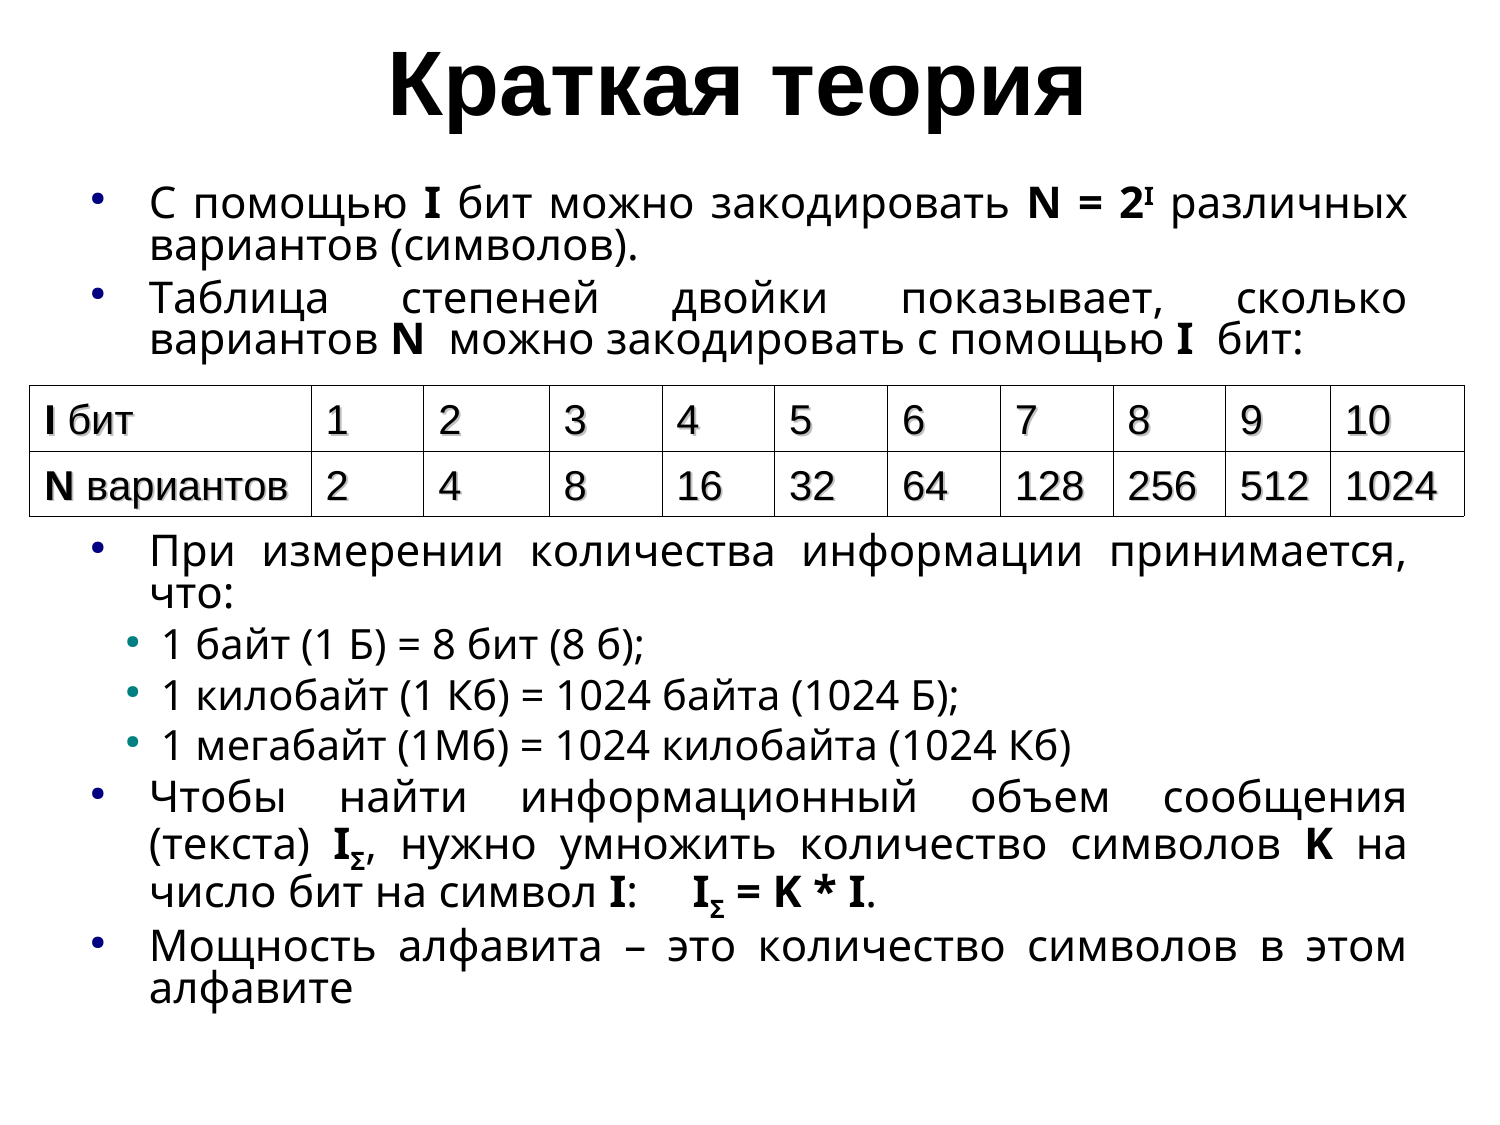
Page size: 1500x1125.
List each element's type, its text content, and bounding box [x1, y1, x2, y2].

title Краткая теория [75, 15, 1426, 141]
table_header 9 [1226, 386, 1330, 451]
table_cell 64 [888, 452, 1000, 516]
table_header 4 [663, 386, 774, 451]
table_cell N вариантов [30, 452, 311, 516]
table_header 5 [775, 386, 887, 451]
table_cell 8 [550, 452, 662, 516]
table_cell 4 [424, 452, 549, 516]
list C помощью I бит можно закодировать N = 2I различных вариантов (символов). Таблица степеней двойки показывает, сколько вариантов N можно закодировать с помощью I бит: При измерении количества информации принимается, что: 1 байт (1 Б) = 8 бит (8 б); 1 килобайт (1 Кб) = 1024 байта (1024 Б); 1 мегабайт (1Мб) = 1024 килобайта (1024 Кб) Чтобы найти информационный объем сообщения (текста) IΣ, нужно умножить количество символов K на число бит на символ I: IΣ = K * I. Мощность алфавита – это количество символов в этом алфавите [74, 177, 1424, 385]
table_cell 128 [1001, 452, 1113, 516]
table_header 8 [1114, 386, 1225, 451]
table_cell 512 [1226, 452, 1330, 516]
table_cell 1024 [1331, 452, 1464, 516]
table_cell 32 [775, 452, 887, 516]
table_header 2 [424, 386, 549, 451]
list C помощью I бит можно закодировать N = 2I различных вариантов (символов). Таблица степеней двойки показывает, сколько вариантов N можно закодировать с помощью I бит: При измерении количества информации принимается, что: 1 байт (1 Б) = 8 бит (8 б); 1 килобайт (1 Кб) = 1024 байта (1024 Б); 1 мегабайт (1Мб) = 1024 килобайта (1024 Кб) Чтобы найти информационный объем сообщения (текста) IΣ, нужно умножить количество символов K на число бит на символ I: IΣ = K * I. Мощность алфавита – это количество символов в этом алфавите [74, 517, 1424, 1071]
table_cell 16 [663, 452, 774, 516]
table_header I бит [30, 386, 311, 451]
table_cell 2 [312, 452, 423, 516]
table_header 1 [312, 386, 423, 451]
table_header 7 [1001, 386, 1113, 451]
table_cell 256 [1114, 452, 1225, 516]
table_header 6 [888, 386, 1000, 451]
table_header 10 [1331, 386, 1464, 451]
table_header 3 [550, 386, 662, 451]
